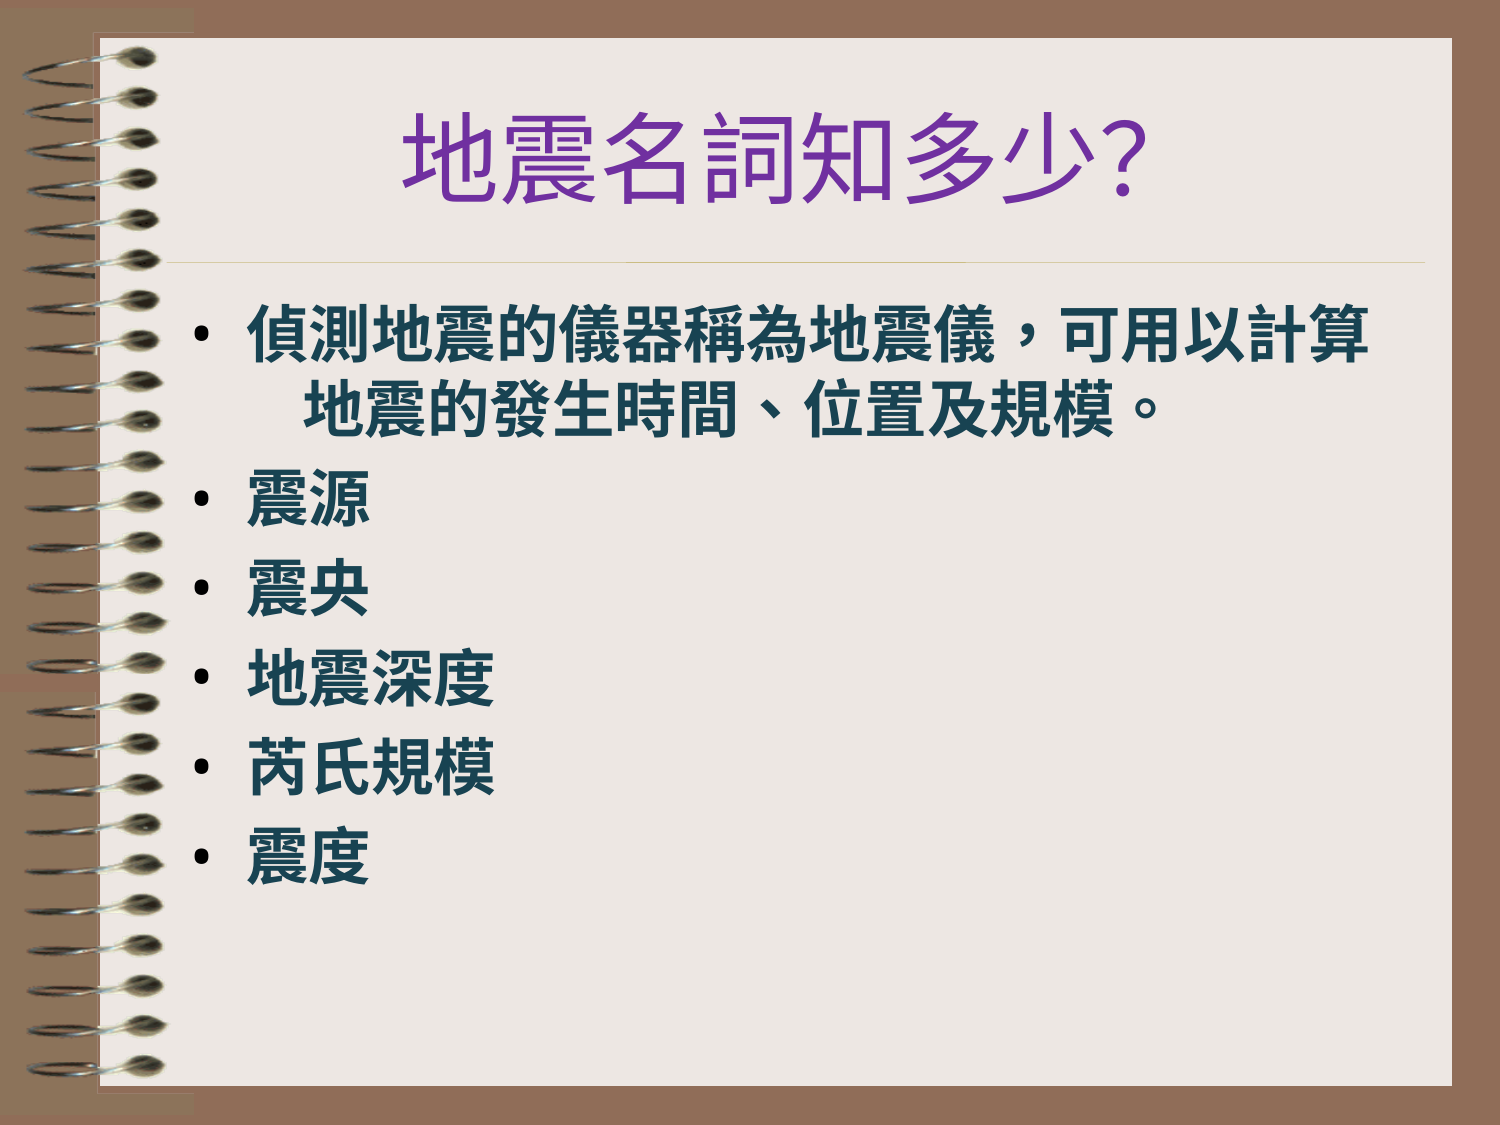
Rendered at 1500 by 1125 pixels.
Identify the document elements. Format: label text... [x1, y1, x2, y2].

list 偵測地震的儀器稱為地震儀，可用以計算地震的發生時間、位置及規模。 震源 震央 地震深度 芮氏規模 震度 [174, 287, 1426, 963]
title 地震名詞知多少？ [174, 62, 1426, 250]
